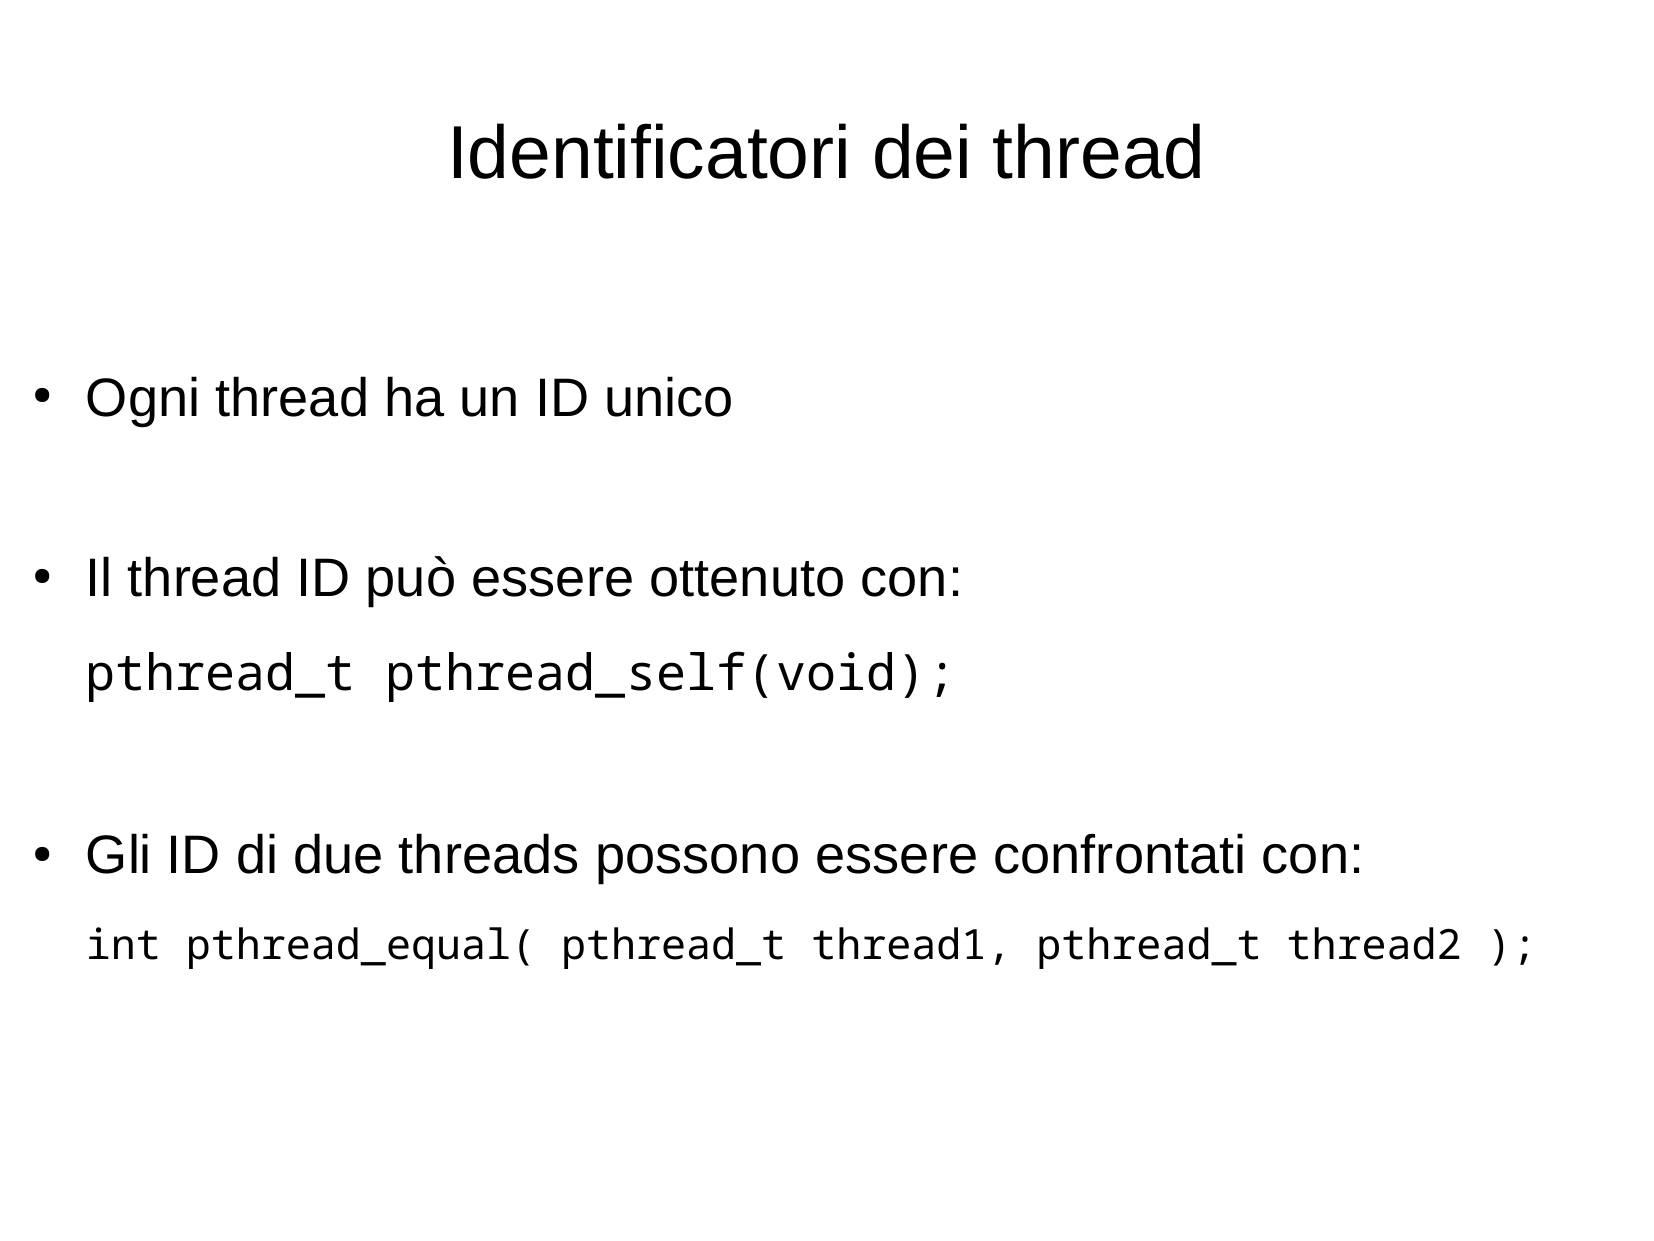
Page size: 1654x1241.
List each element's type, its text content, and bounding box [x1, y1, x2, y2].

list Ogni thread ha un ID unico Il thread ID può essere ottenuto con: pthread_t pthread_self(void); Gli ID di due threads possono essere confrontati con: int pthread_equal( pthread_t thread1, pthread_t thread2 ); [15, 366, 1654, 1087]
title Identificatori dei thread [82, 49, 1571, 257]
